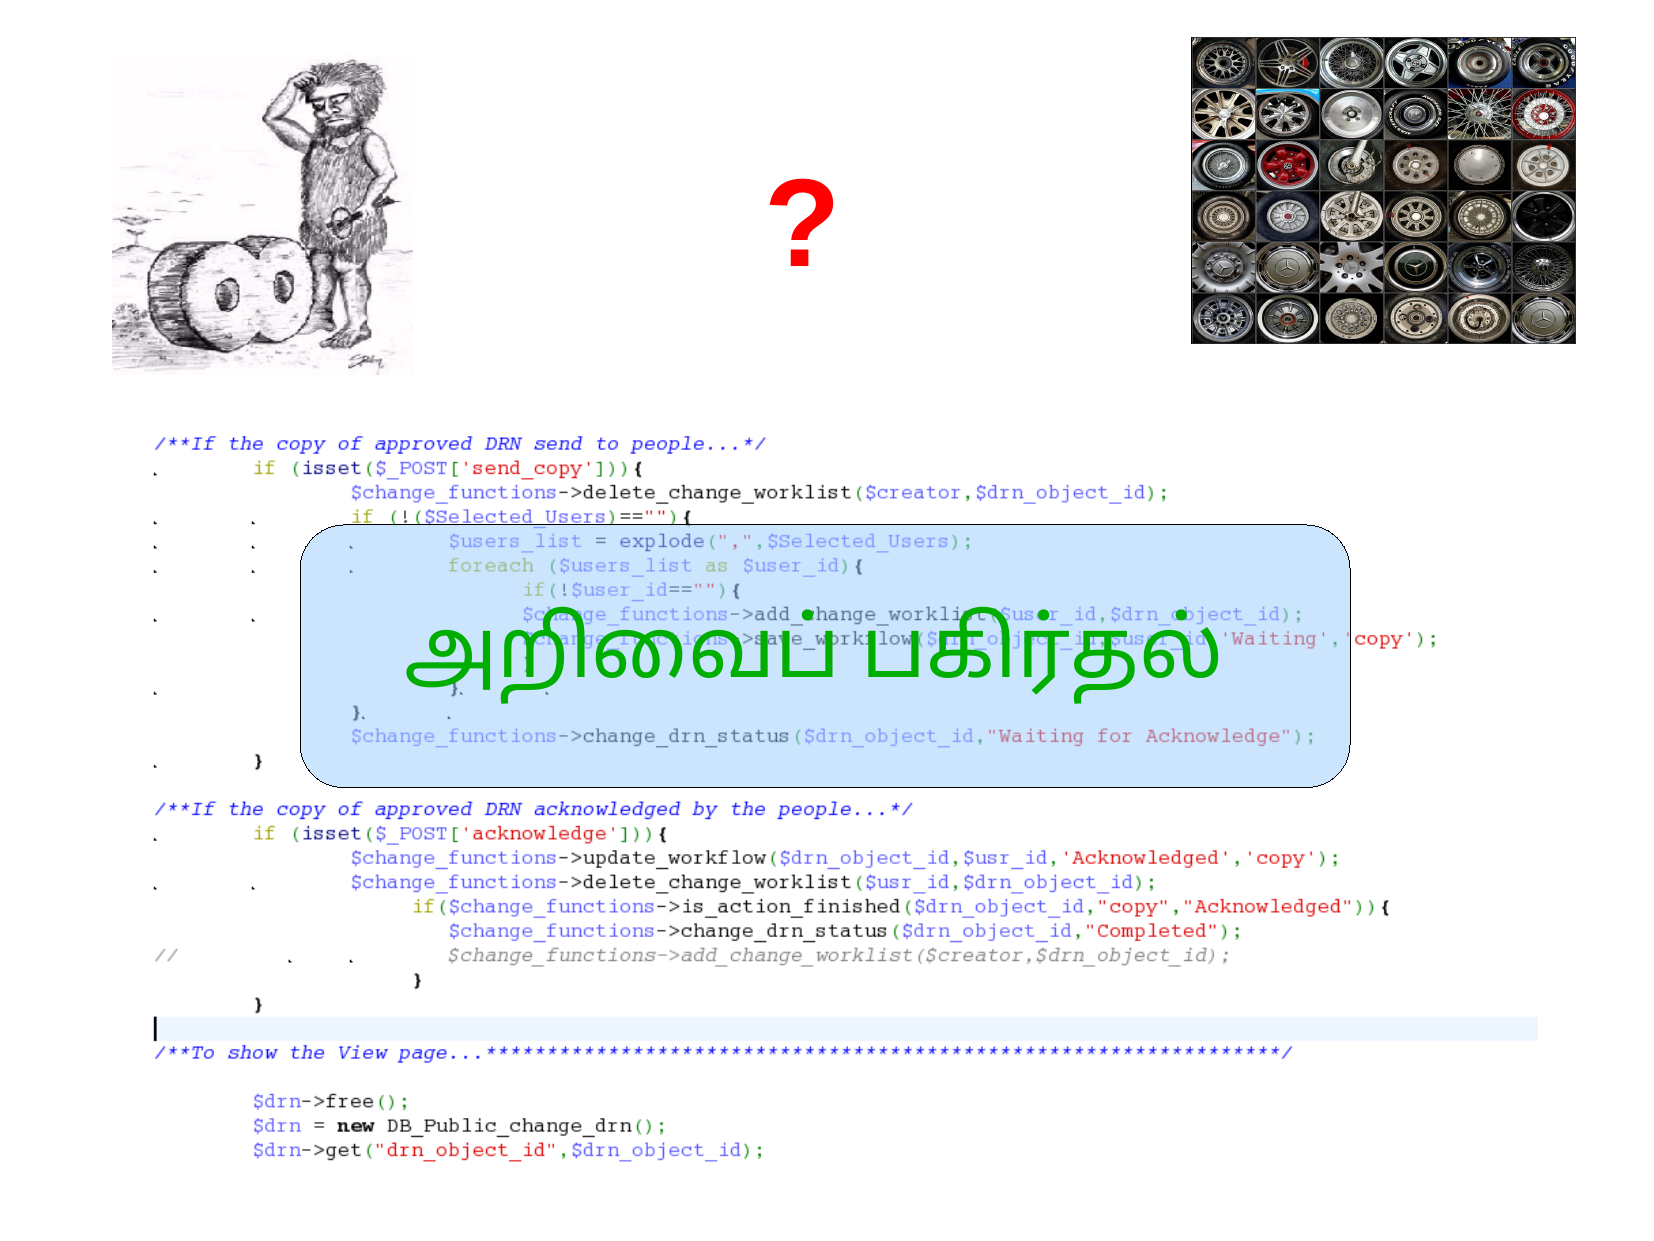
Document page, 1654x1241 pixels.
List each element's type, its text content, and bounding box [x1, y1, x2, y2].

picture [150, 412, 1538, 1163]
picture [112, 54, 413, 376]
picture [1191, 37, 1576, 344]
text_box ? [750, 145, 863, 301]
text_box அறிவைப் பகிர்தல் [300, 524, 1351, 788]
